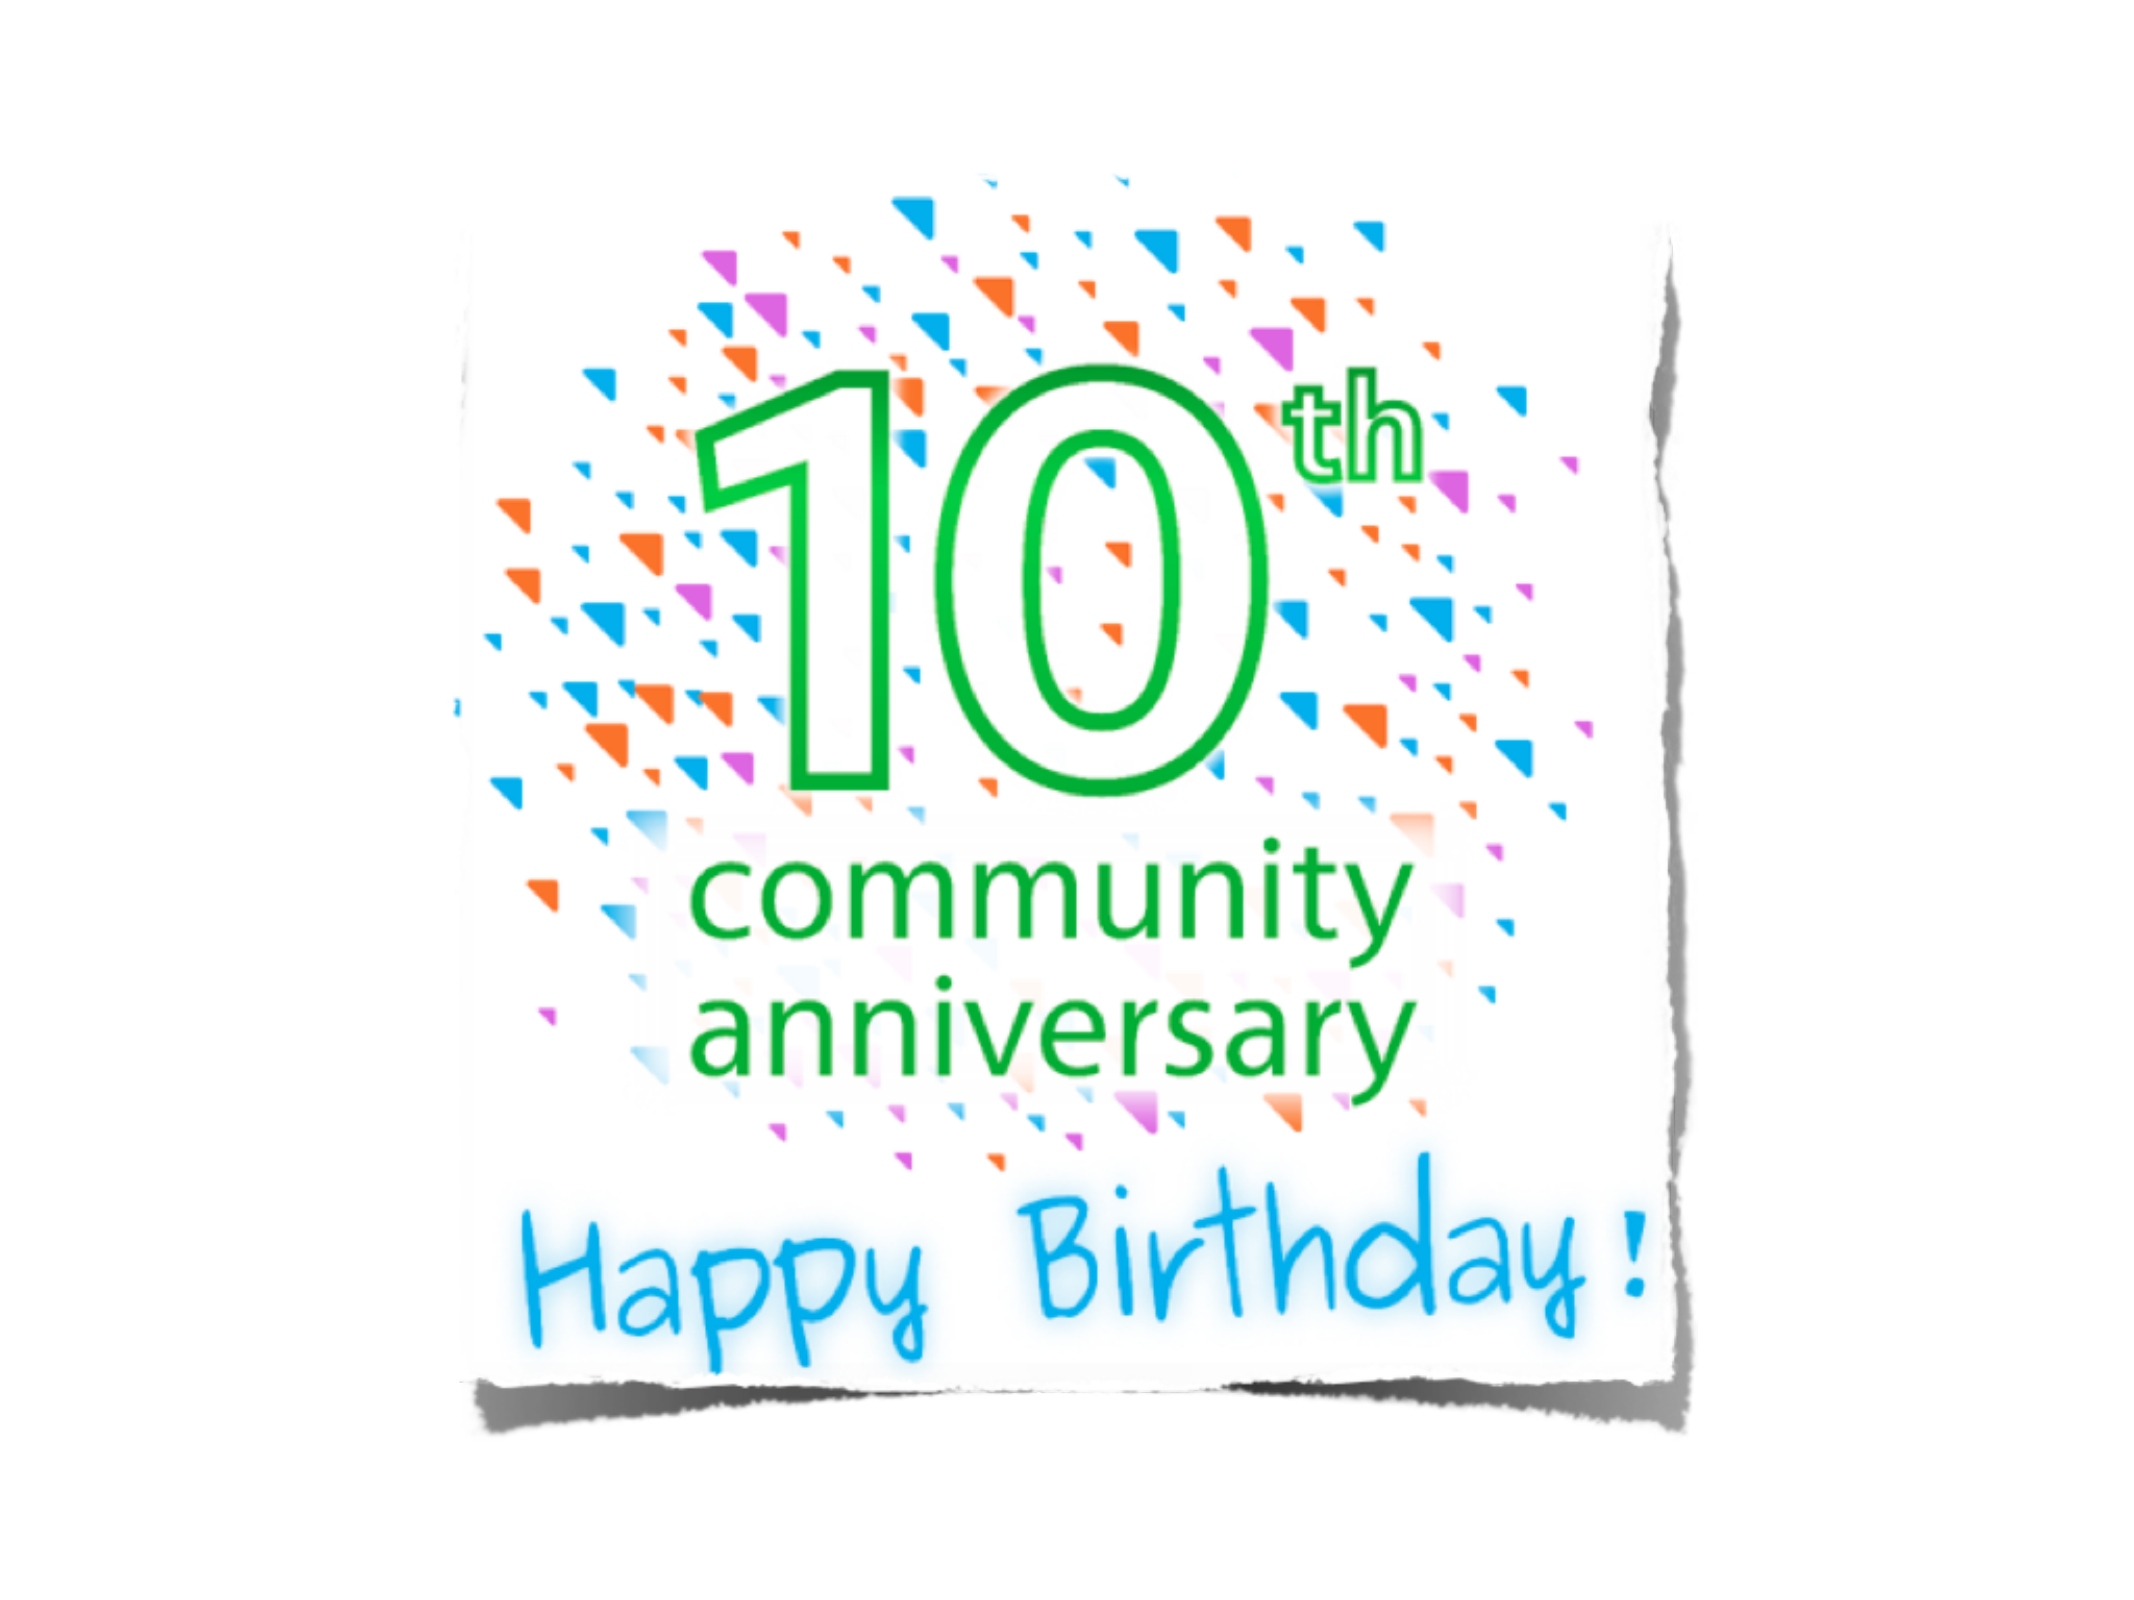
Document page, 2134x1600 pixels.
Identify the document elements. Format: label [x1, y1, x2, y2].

picture [433, 155, 1698, 1441]
